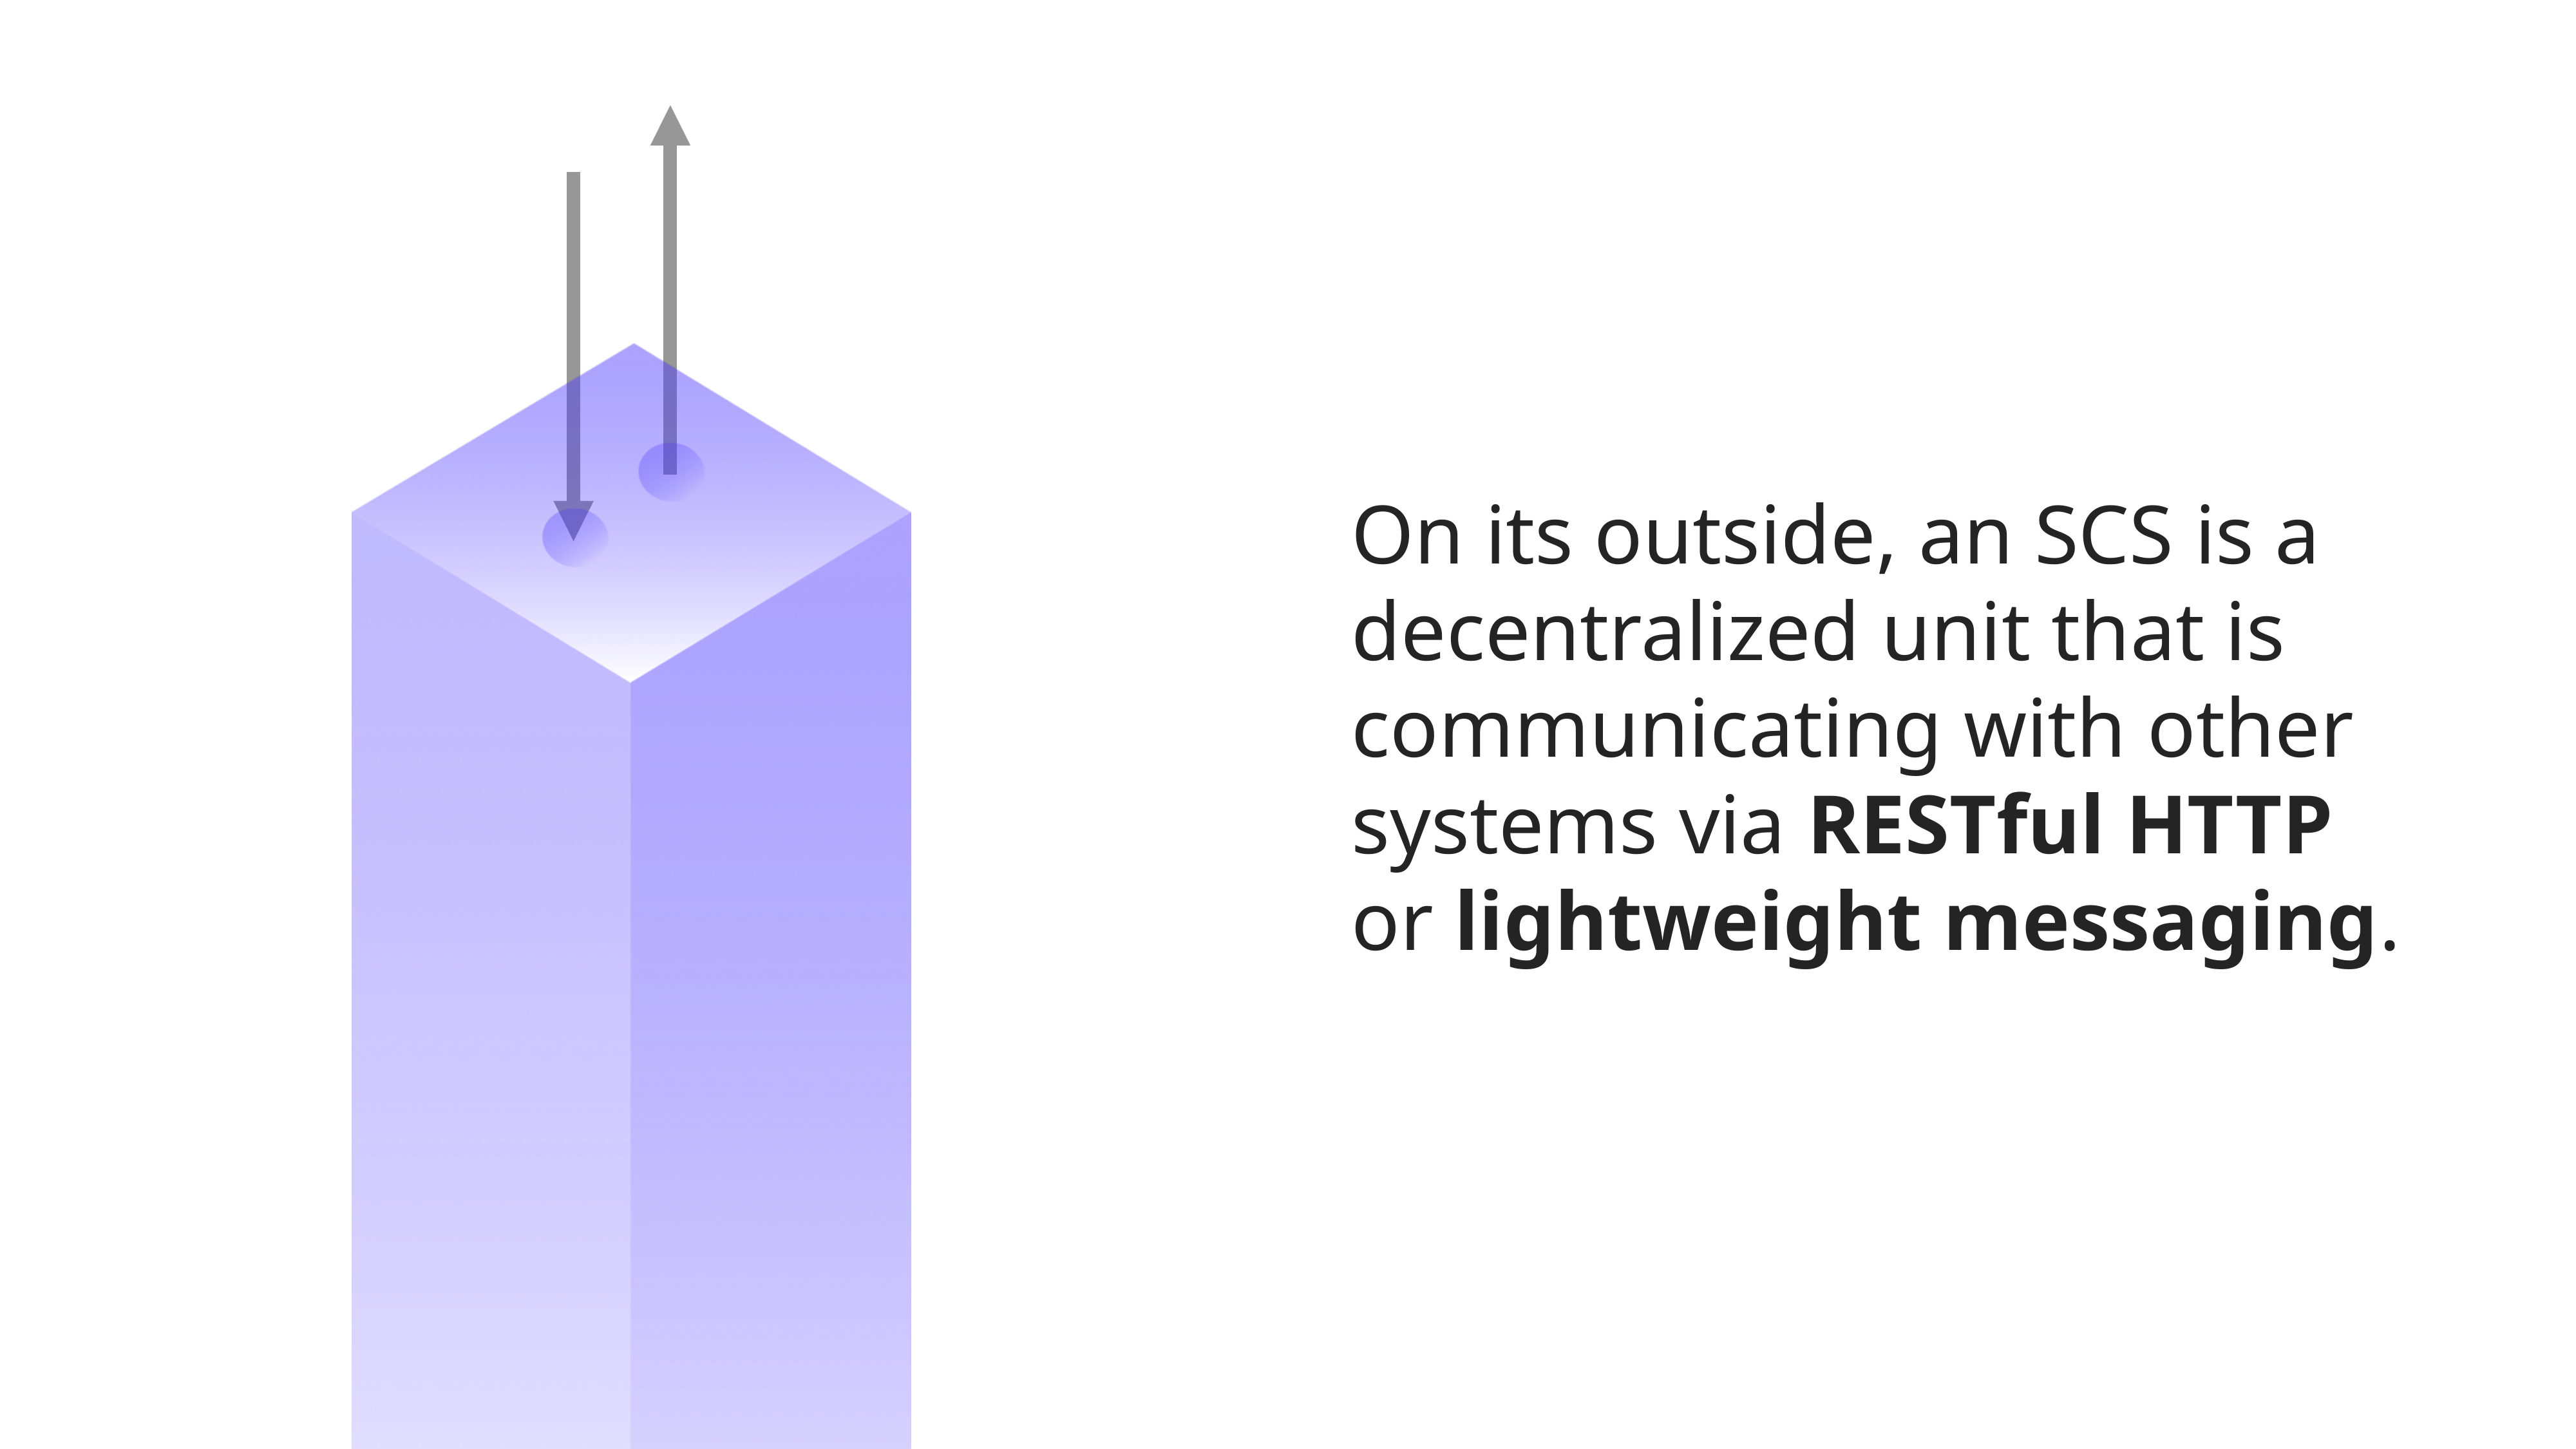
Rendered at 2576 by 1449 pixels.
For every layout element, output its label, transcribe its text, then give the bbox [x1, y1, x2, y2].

list On its outside, an SCS is a decentralized unit that is communicating with other systems via RESTful HTTP or lightweight messaging. [1351, 127, 2423, 1322]
picture [352, 343, 911, 1449]
